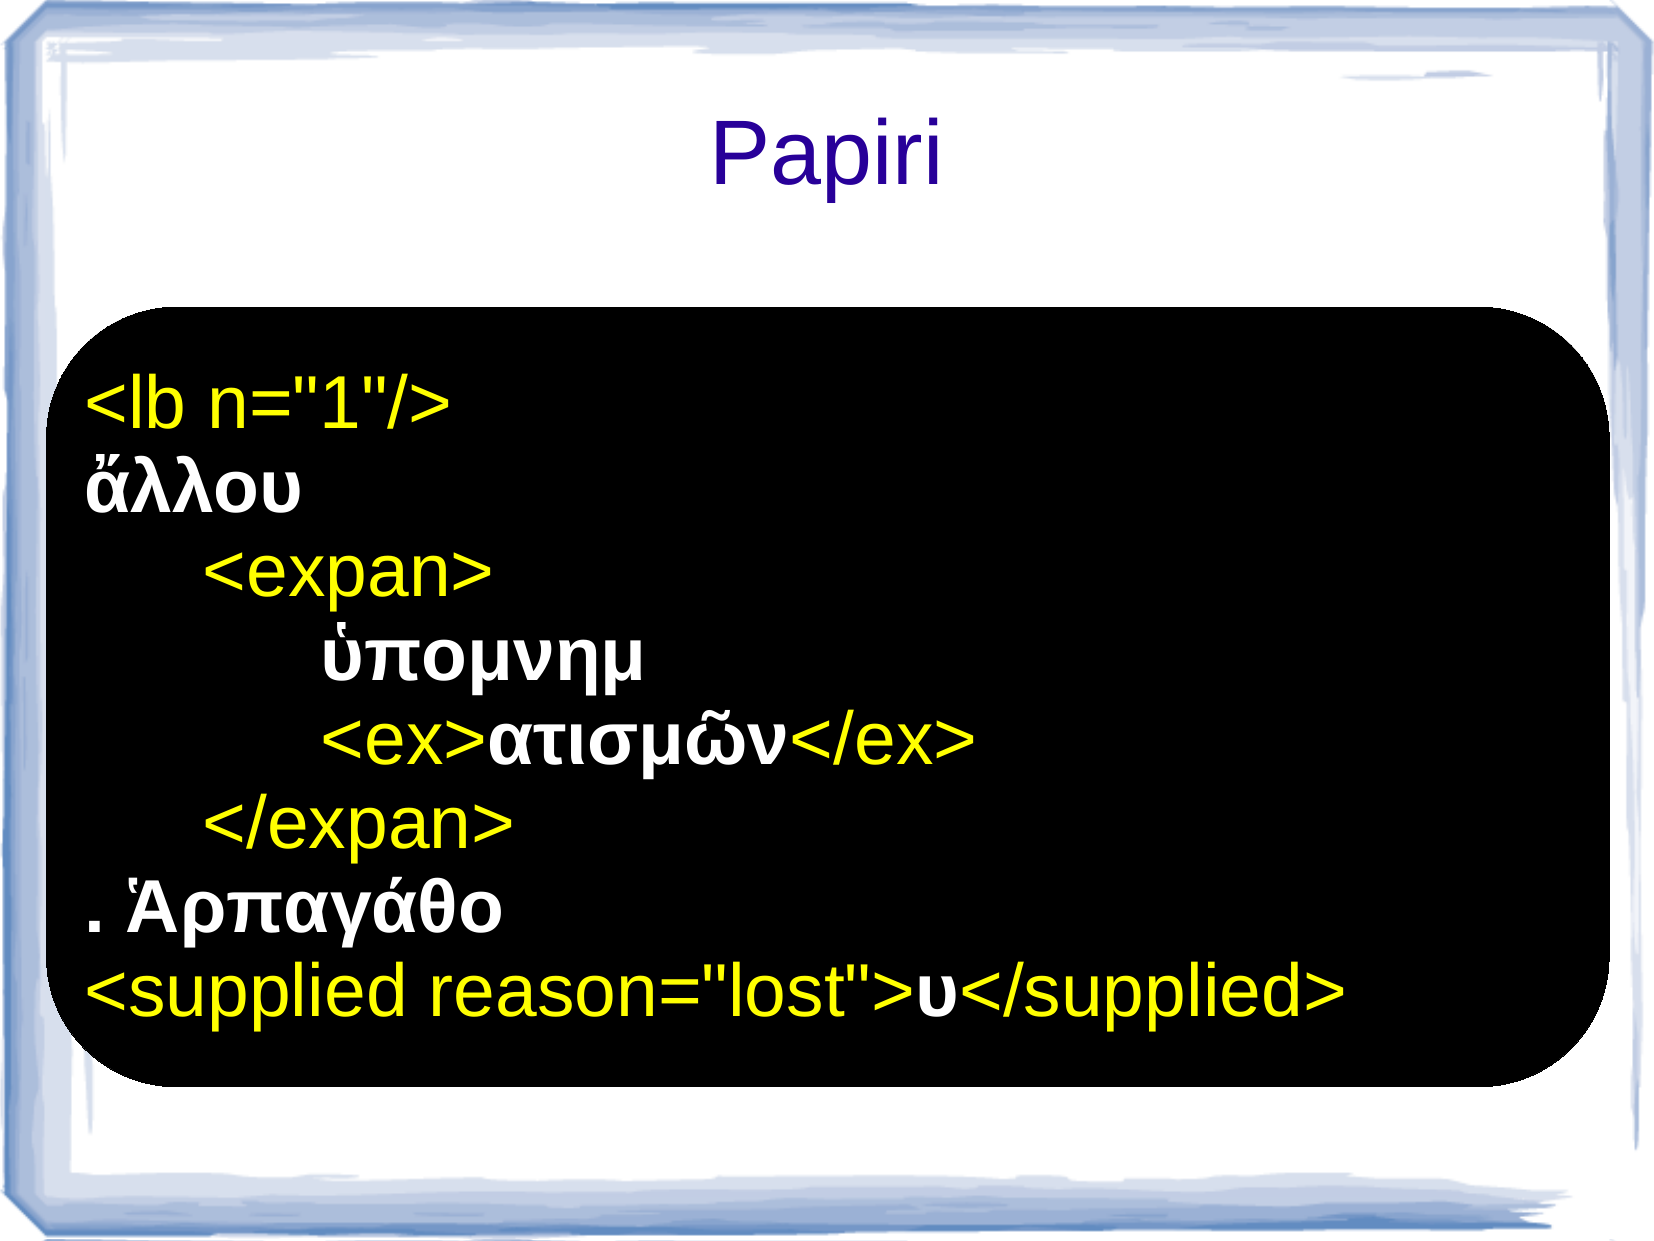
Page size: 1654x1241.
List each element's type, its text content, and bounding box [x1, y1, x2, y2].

picture [0, 0, 1654, 1241]
text_box <lb n="1"/> ἄλλου <expan> ὑπομνημ <ex>ατισμῶν</ex> </expan> . Ἁρπαγάθο <supplied reason="lost">υ</supplied> [46, 307, 1610, 1087]
title Papiri [82, 49, 1571, 257]
